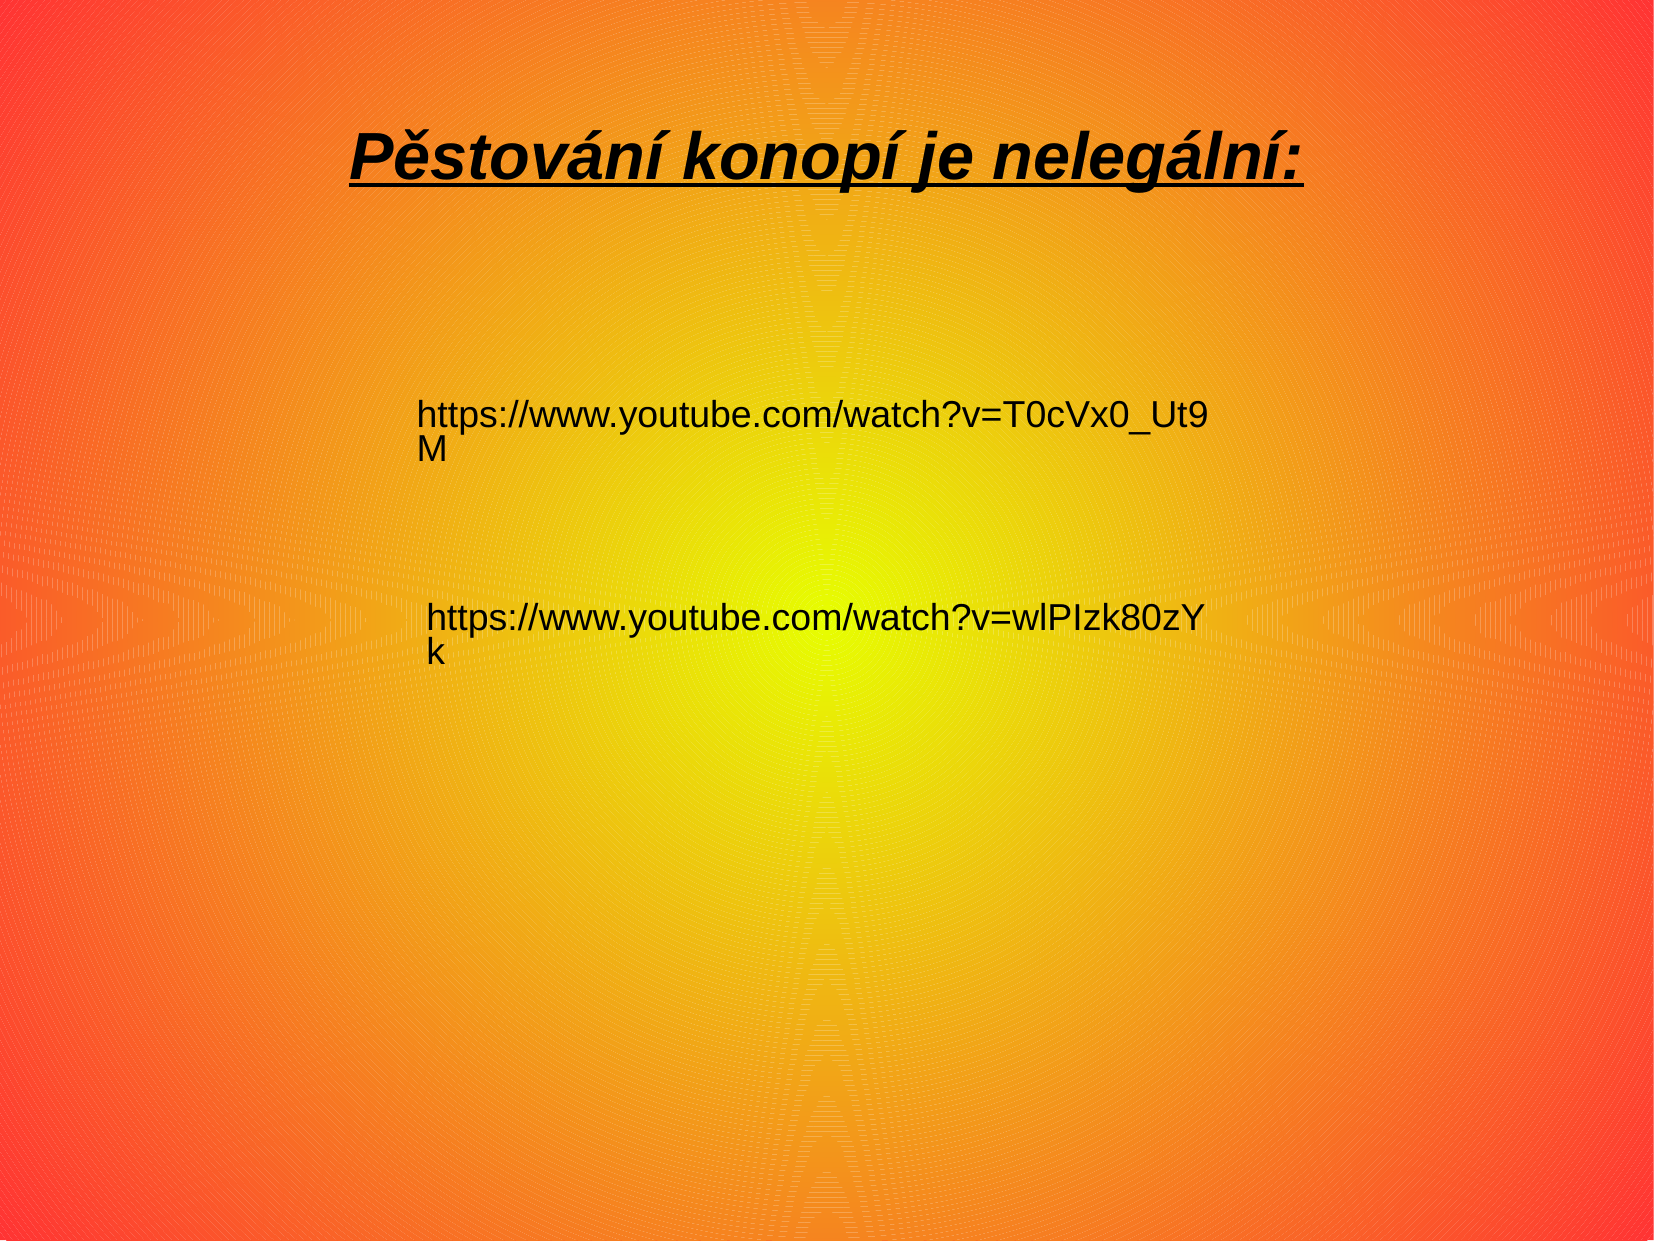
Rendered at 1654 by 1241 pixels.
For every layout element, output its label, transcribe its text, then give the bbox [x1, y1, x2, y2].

title Pěstování konopí je nelegální: [82, 49, 1571, 257]
text_box https://www.youtube.com/watch?v=T0cVx0_Ut9M [401, 385, 1252, 485]
text_box https://www.youtube.com/watch?v=wlPIzk80zYk [411, 589, 1236, 688]
